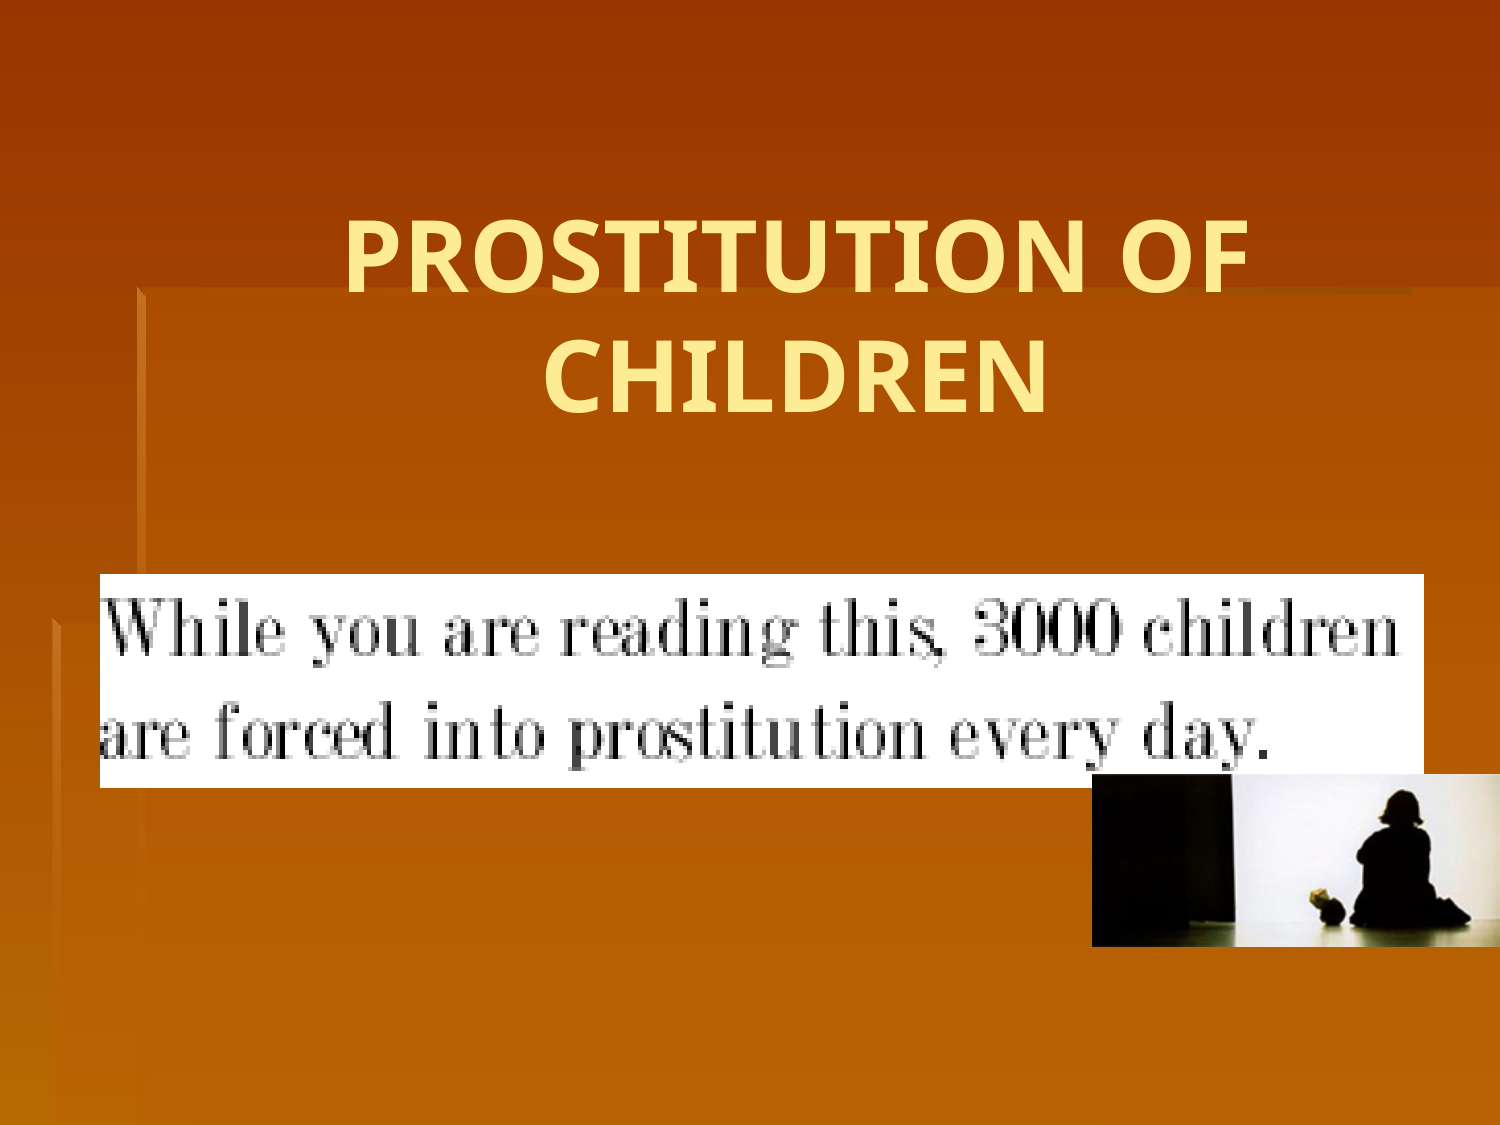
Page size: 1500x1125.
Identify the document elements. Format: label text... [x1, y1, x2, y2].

title PROSTITUTION OF CHILDREN [159, 184, 1435, 470]
picture [100, 574, 1500, 947]
